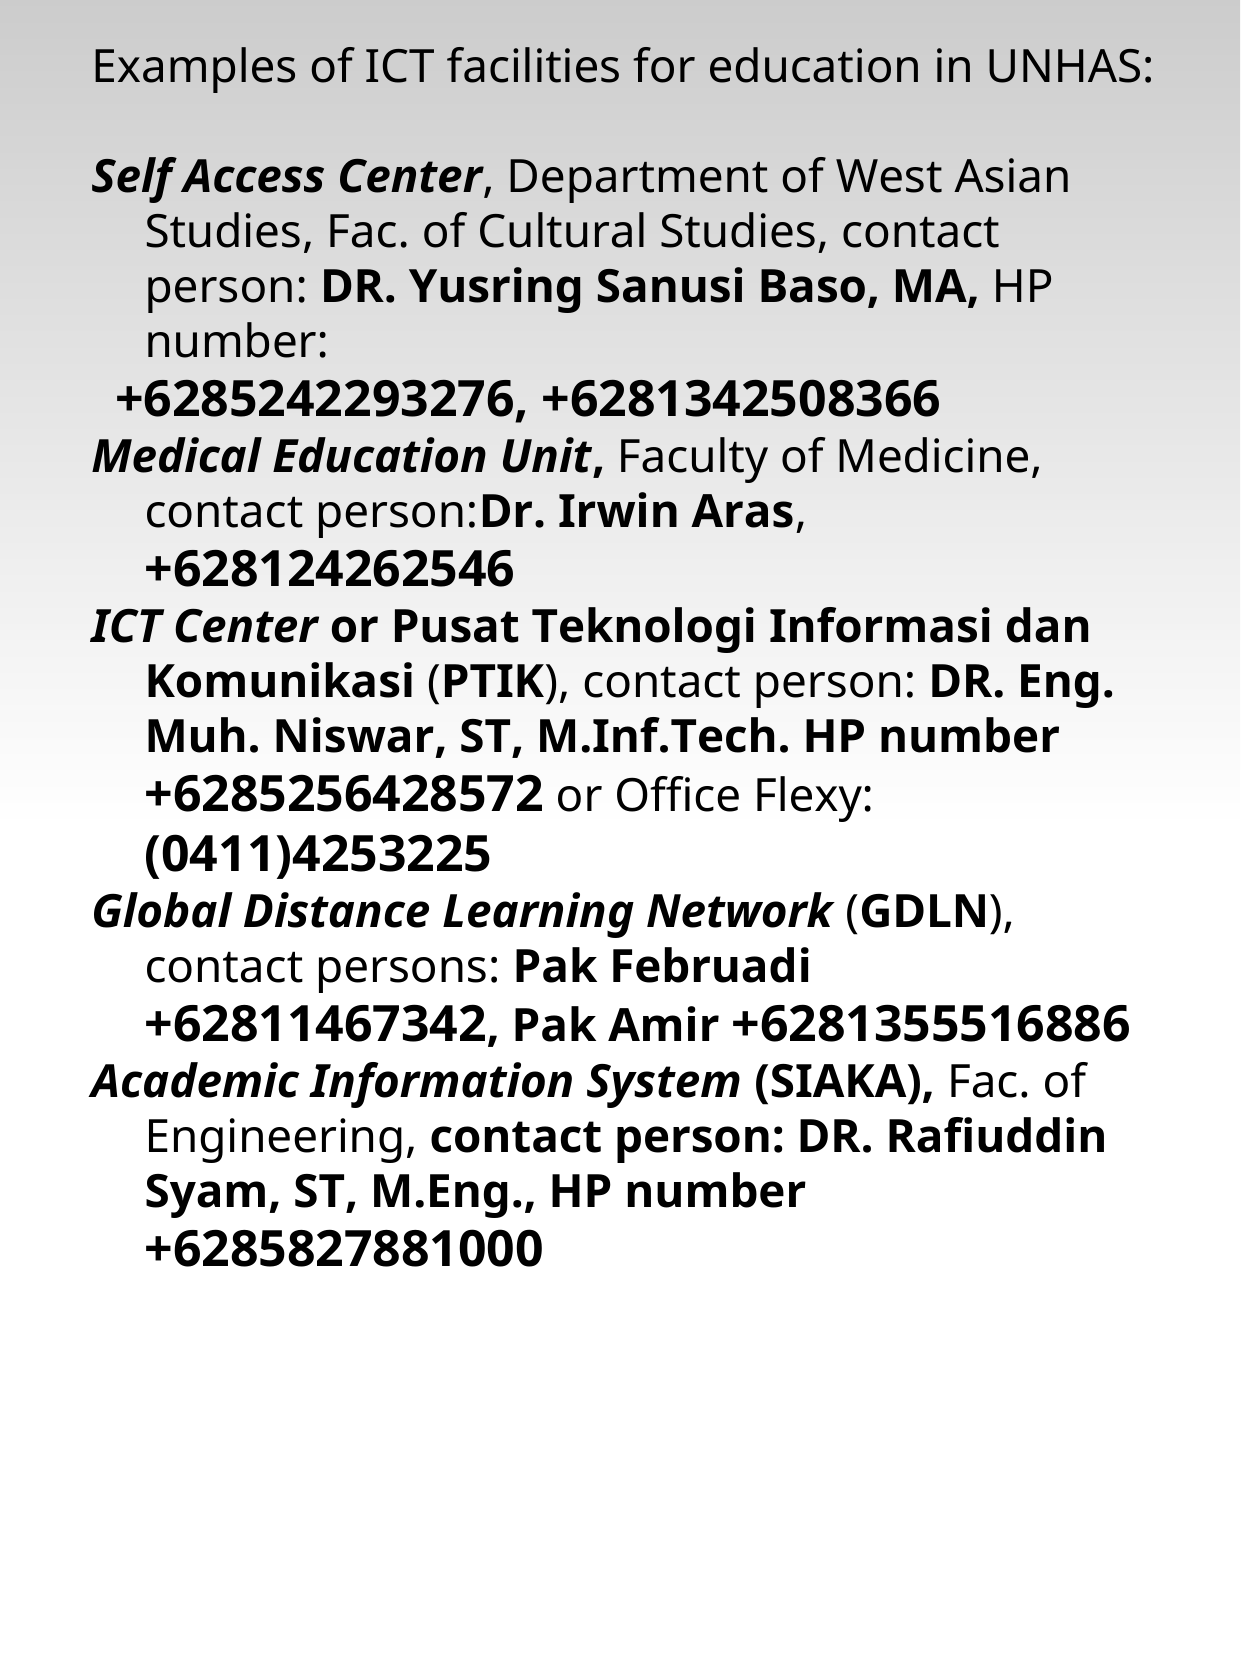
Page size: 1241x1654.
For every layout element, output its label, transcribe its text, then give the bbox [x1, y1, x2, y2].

text_box Examples of ICT facilities for education in UNHAS: Self Access Center, Department of West Asian Studies, Fac. of Cultural Studies, contact person: DR. Yusring Sanusi Baso, MA, HP number: +6285242293276, +6281342508366 Medical Education Unit, Faculty of Medicine, contact person:Dr. Irwin Aras, +628124262546 ICT Center or Pusat Teknologi Informasi dan Komunikasi (PTIK), contact person: DR. Eng. Muh. Niswar, ST, M.Inf.Tech. HP number +6285256428572 or Office Flexy: (0411)4253225 Global Distance Learning Network (GDLN), contact persons: Pak Februadi +62811467342, Pak Amir +6281355516886 Academic Information System (SIAKA), Fac. of Engineering, contact person: DR. Rafiuddin Syam, ST, M.Eng., HP number +6285827881000 [59, 29, 1182, 1509]
